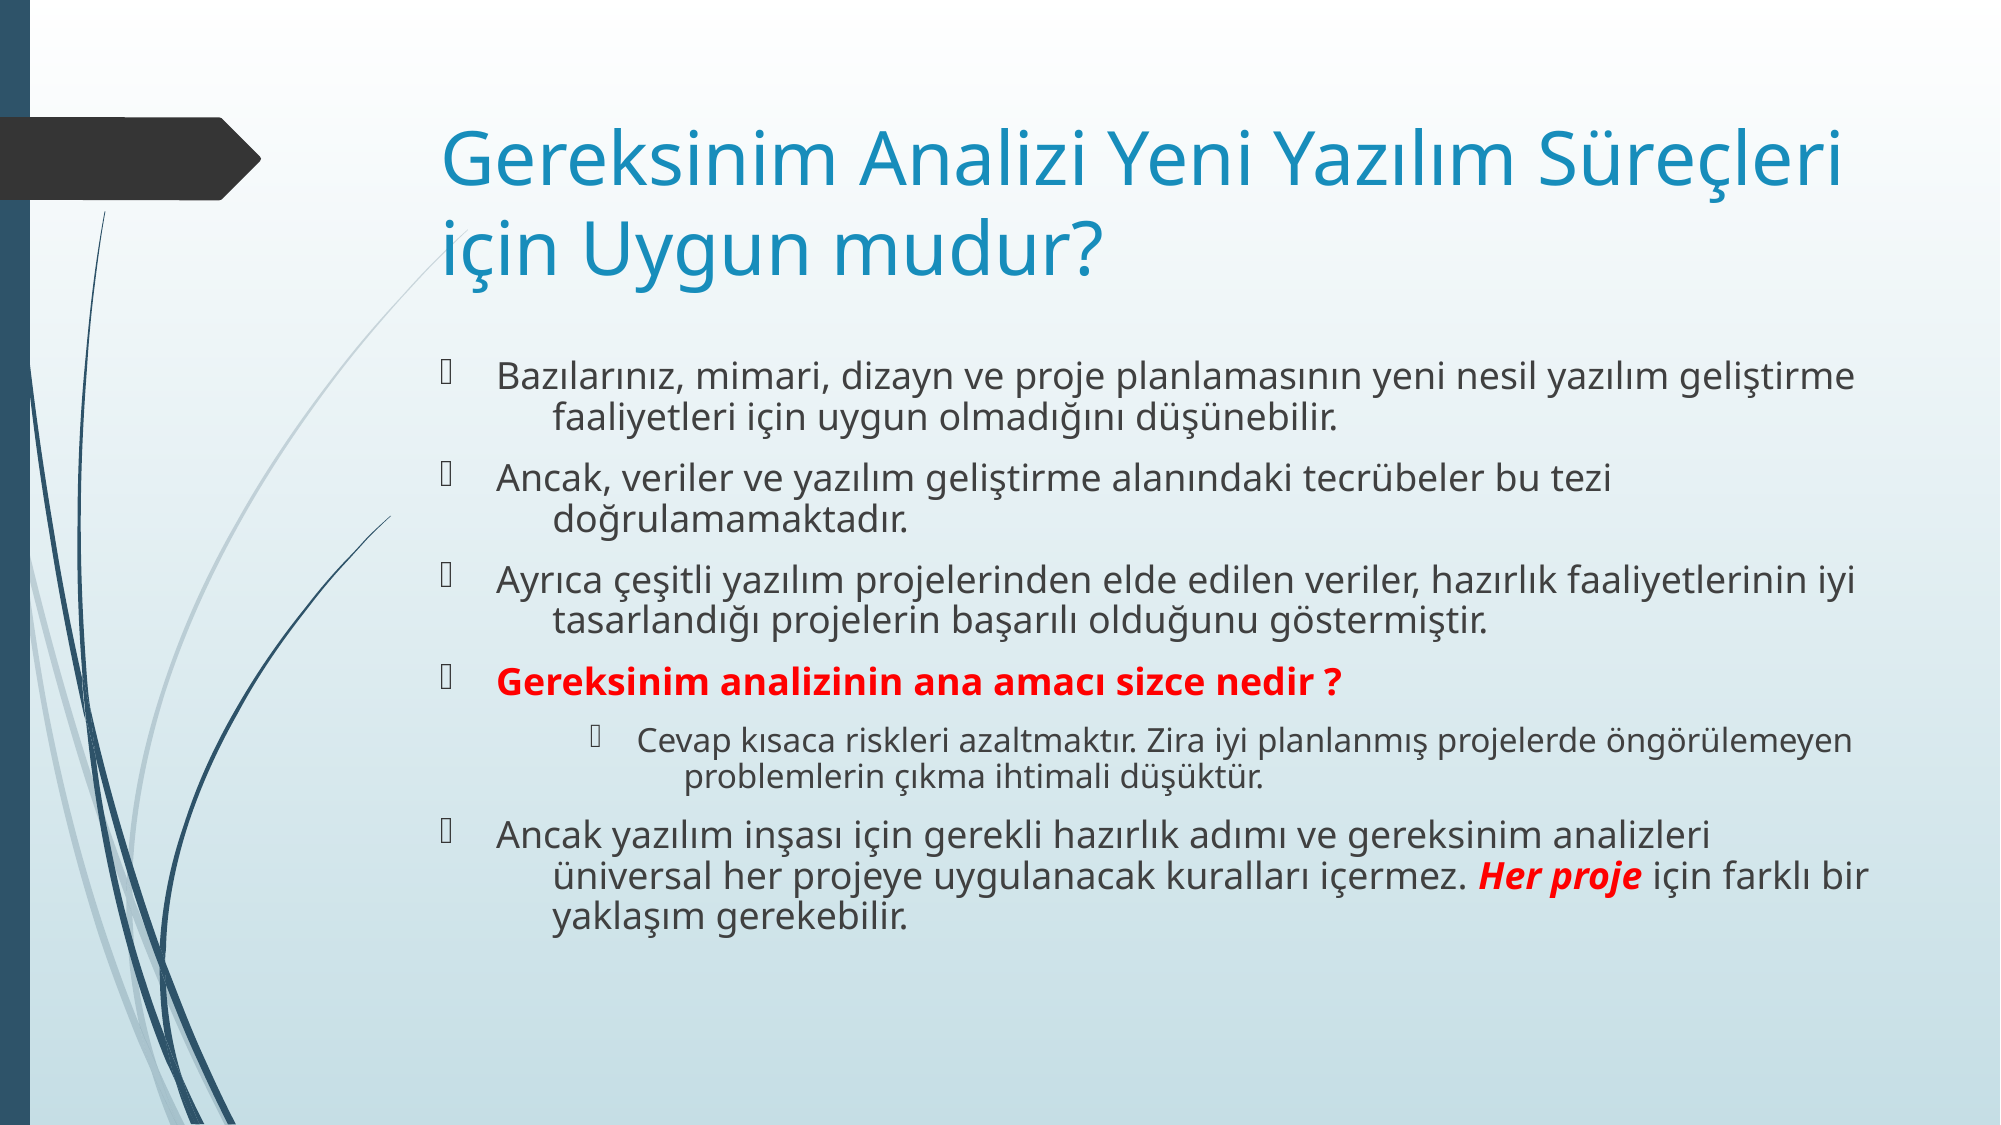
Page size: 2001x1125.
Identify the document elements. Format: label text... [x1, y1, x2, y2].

list Bazılarınız, mimari, dizayn ve proje planlamasının yeni nesil yazılım geliştirme faaliyetleri için uygun olmadığını düşünebilir. Ancak, veriler ve yazılım geliştirme alanındaki tecrübeler bu tezi doğrulamamaktadır. Ayrıca çeşitli yazılım projelerinden elde edilen veriler, hazırlık faaliyetlerinin iyi tasarlandığı projelerin başarılı olduğunu göstermiştir. Gereksinim analizinin ana amacı sizce nedir ? Cevap kısaca riskleri azaltmaktır. Zira iyi planlanmış projelerde öngörülemeyen problemlerin çıkma ihtimali düşüktür. Ancak yazılım inşası için gerekli hazırlık adımı ve gereksinim analizleri üniversal her projeye uygulanacak kuralları içermez. Her proje için farklı bir yaklaşım gerekebilir. [424, 350, 1888, 970]
title Gereksinim Analizi Yeni Yazılım Süreçleri için Uygun mudur? [425, 102, 1888, 313]
